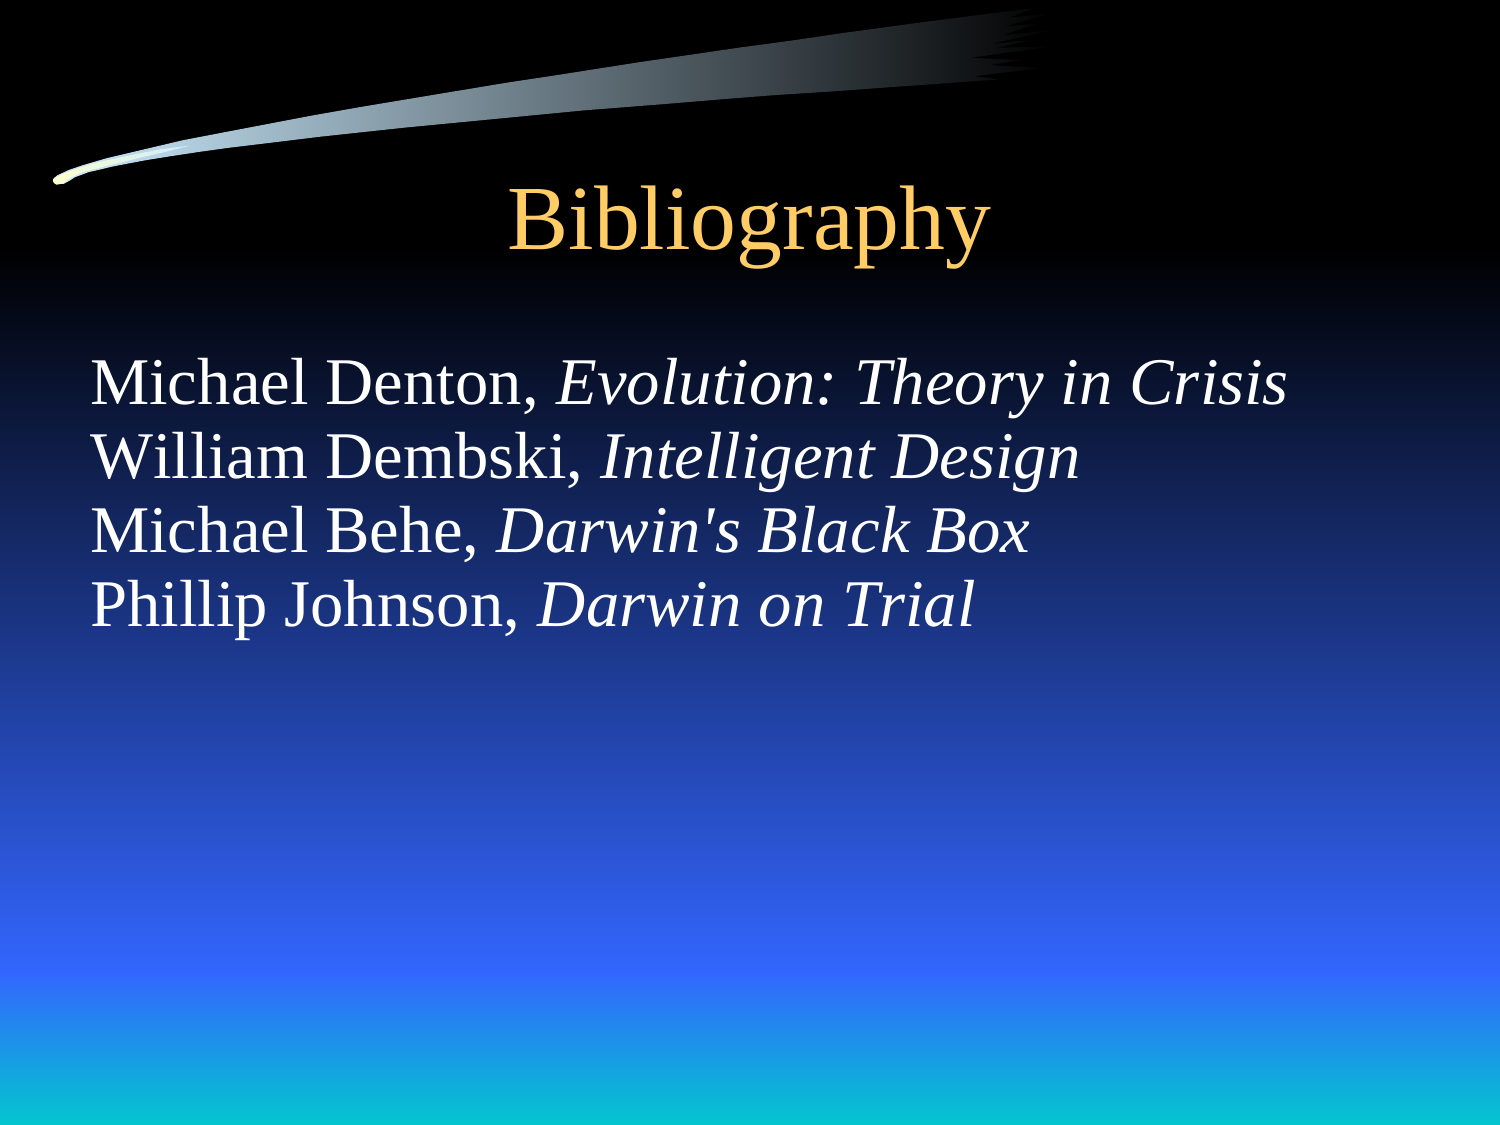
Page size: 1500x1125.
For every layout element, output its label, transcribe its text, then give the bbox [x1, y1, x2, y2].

title Bibliography [112, 124, 1388, 313]
list Michael Denton, Evolution: Theory in Crisis William Dembski, Intelligent Design Michael Behe, Darwin's Black Box Phillip Johnson, Darwin on Trial [75, 337, 1351, 1063]
